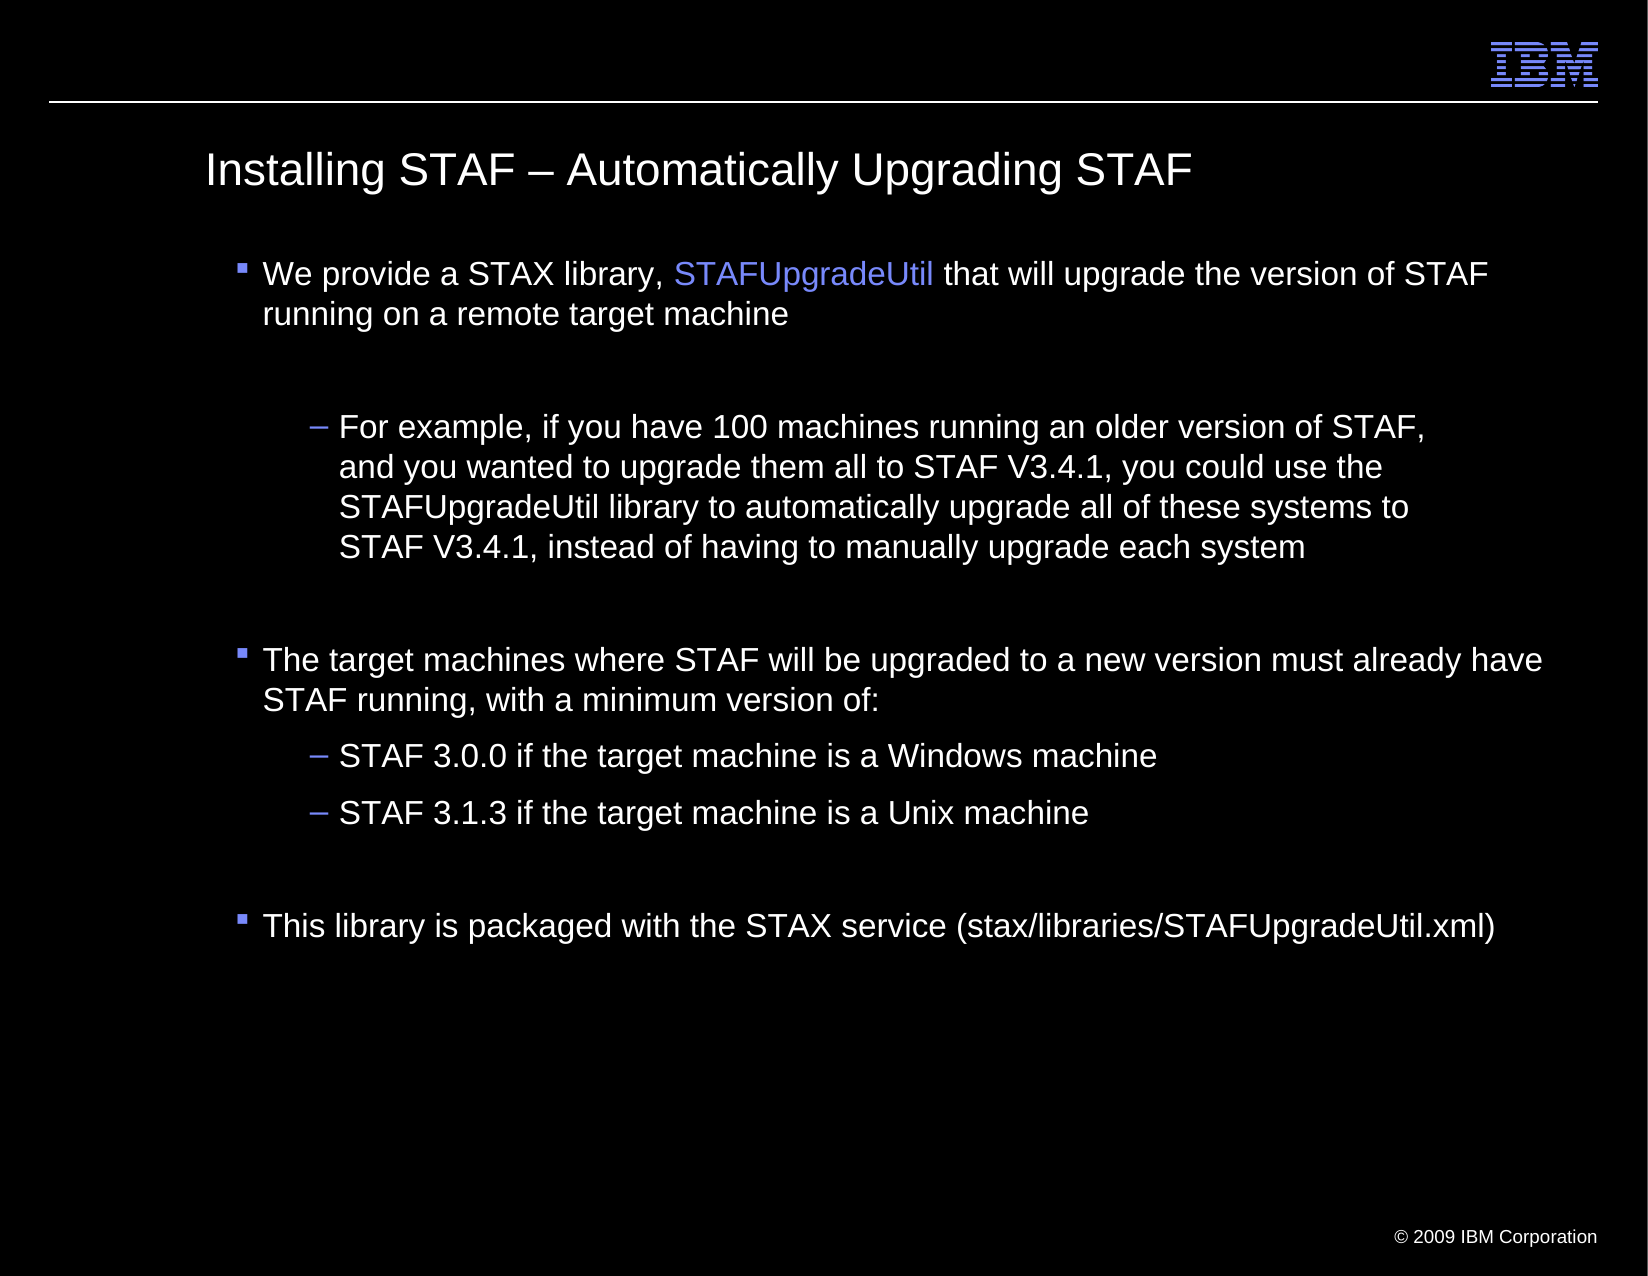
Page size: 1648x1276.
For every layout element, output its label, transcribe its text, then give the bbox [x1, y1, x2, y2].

text_box We provide a STAX library, STAFUpgradeUtil that will upgrade the version of STAF running on a remote target machine For example, if you have 100 machines running an older version of STAF, and you wanted to upgrade them all to STAF V3.4.1, you could use the STAFUpgradeUtil library to automatically upgrade all of these systems to STAF V3.4.1, instead of having to manually upgrade each system The target machines where STAF will be upgraded to a new version must already have STAF running, with a minimum version of: STAF 3.0.0 if the target machine is a Windows machine STAF 3.1.3 if the target machine is a Unix machine This library is packaged with the STAX service (stax/libraries/STAFUpgradeUtil.xml) [235, 252, 1599, 1001]
title Installing STAF – Automatically Upgrading STAF [188, 137, 1648, 231]
picture [1491, 42, 1598, 87]
